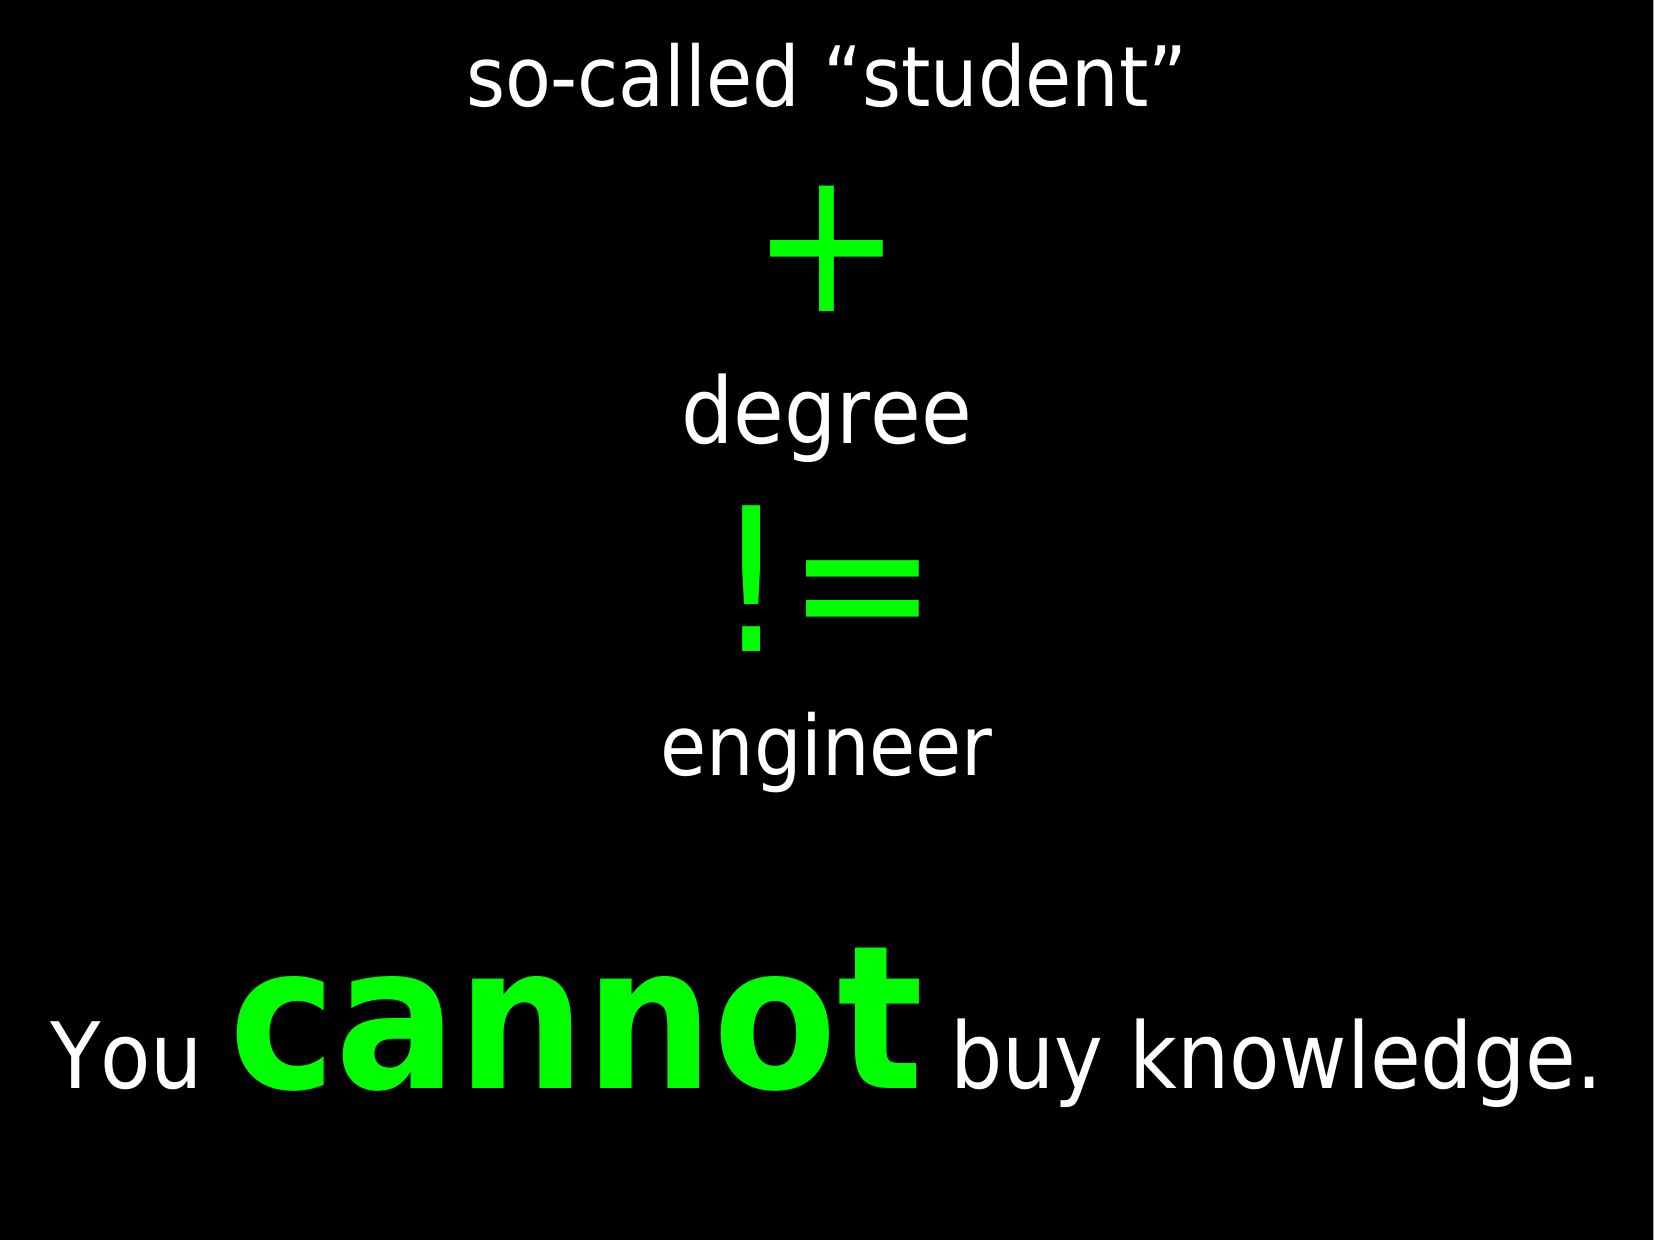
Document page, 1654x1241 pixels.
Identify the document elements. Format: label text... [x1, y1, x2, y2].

text_box so-called “student” + degree != engineer You cannot buy knowledge. [0, 21, 1654, 1184]
